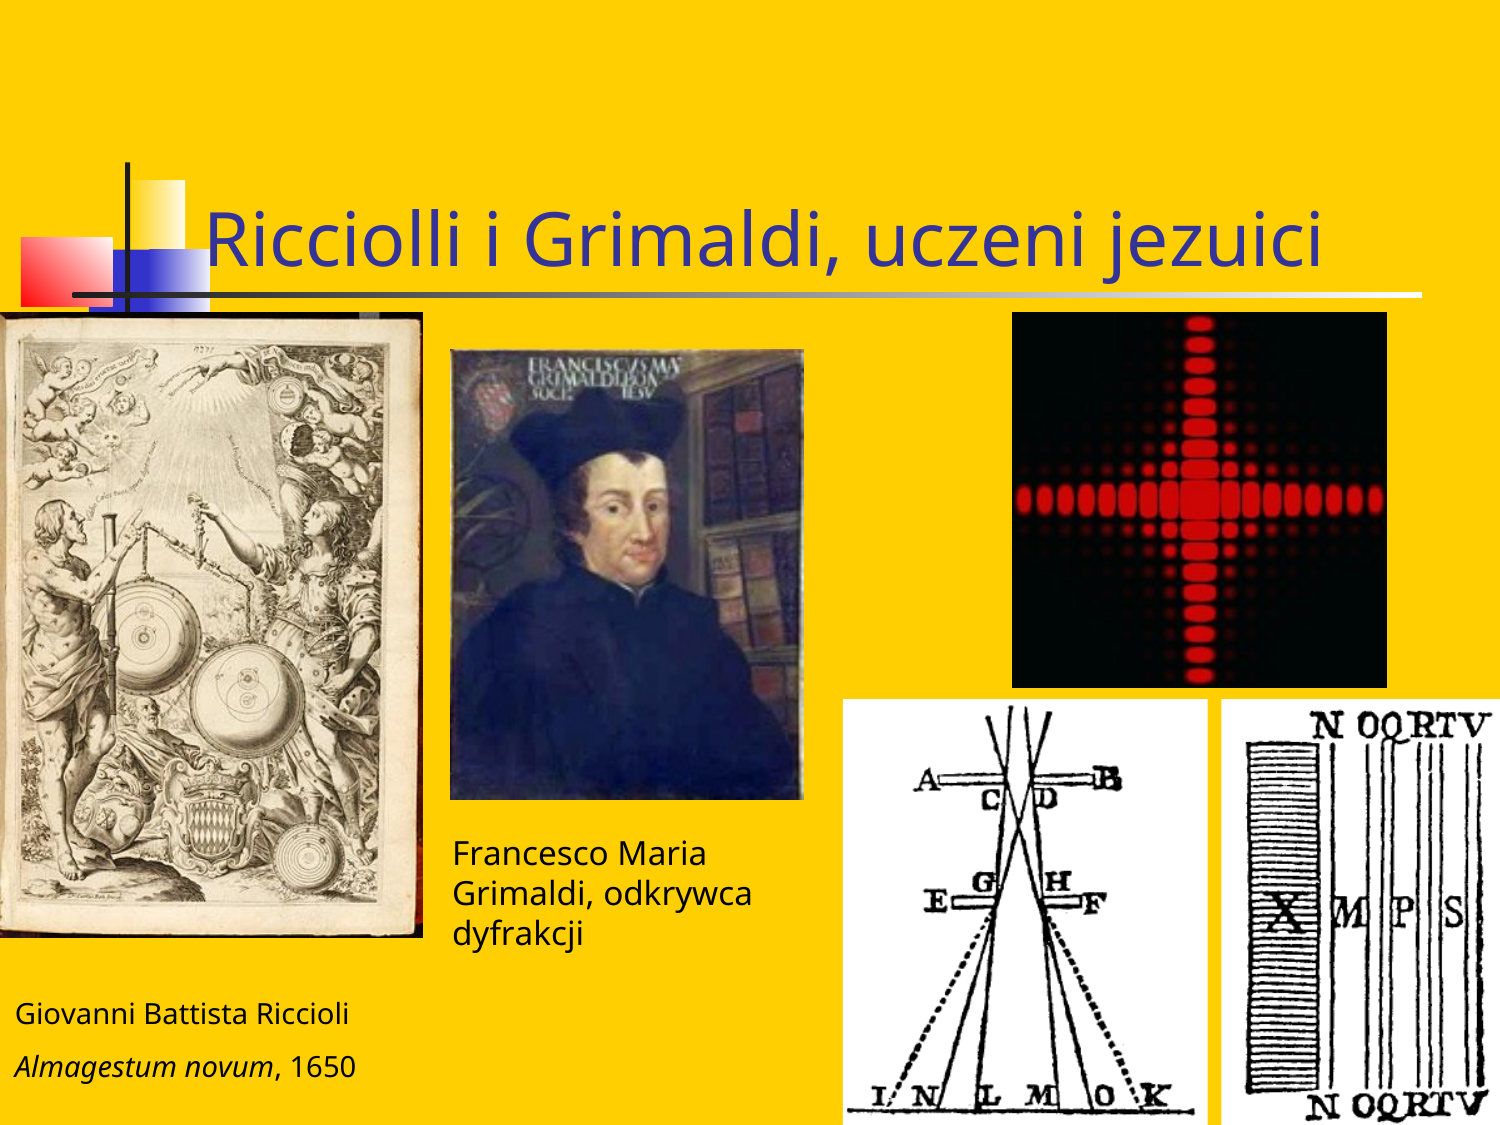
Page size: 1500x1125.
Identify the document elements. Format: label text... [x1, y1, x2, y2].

picture [0, 312, 423, 938]
picture [1221, 699, 1500, 1125]
title Ricciolli i Grimaldi, uczeni jezuici [188, 101, 1468, 289]
text_box Francesco Maria Grimaldi, odkrywca dyfrakcji [437, 824, 775, 961]
picture [450, 349, 804, 801]
text_box Giovanni Battista Riccioli Almagestum novum, 1650 [0, 987, 501, 1092]
picture [842, 699, 1208, 1125]
picture [1012, 312, 1387, 688]
